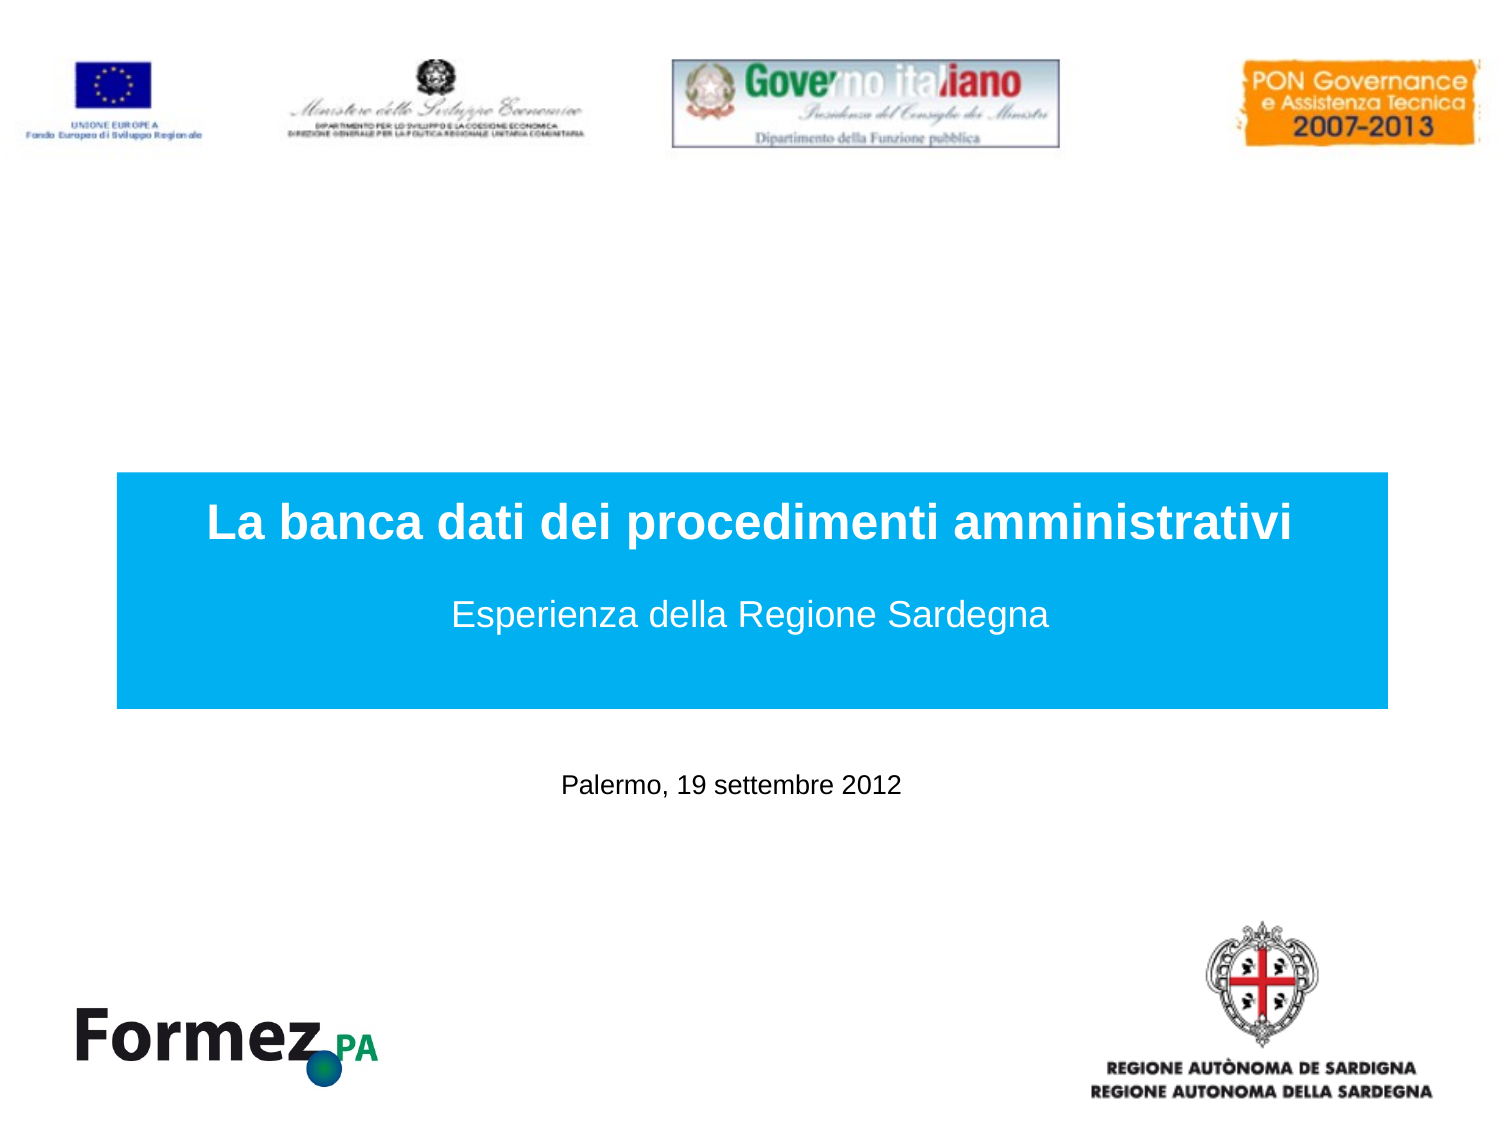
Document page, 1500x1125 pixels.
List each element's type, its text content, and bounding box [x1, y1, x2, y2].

picture [71, 1003, 384, 1092]
picture [3, 58, 1500, 164]
picture [1048, 915, 1477, 1116]
text_box [116, 472, 1388, 709]
text_box La banca dati dei procedimenti amministrativi Esperienza della Regione Sardegna [191, 482, 1309, 643]
text_box Palermo, 19 settembre 2012 [561, 767, 1211, 916]
